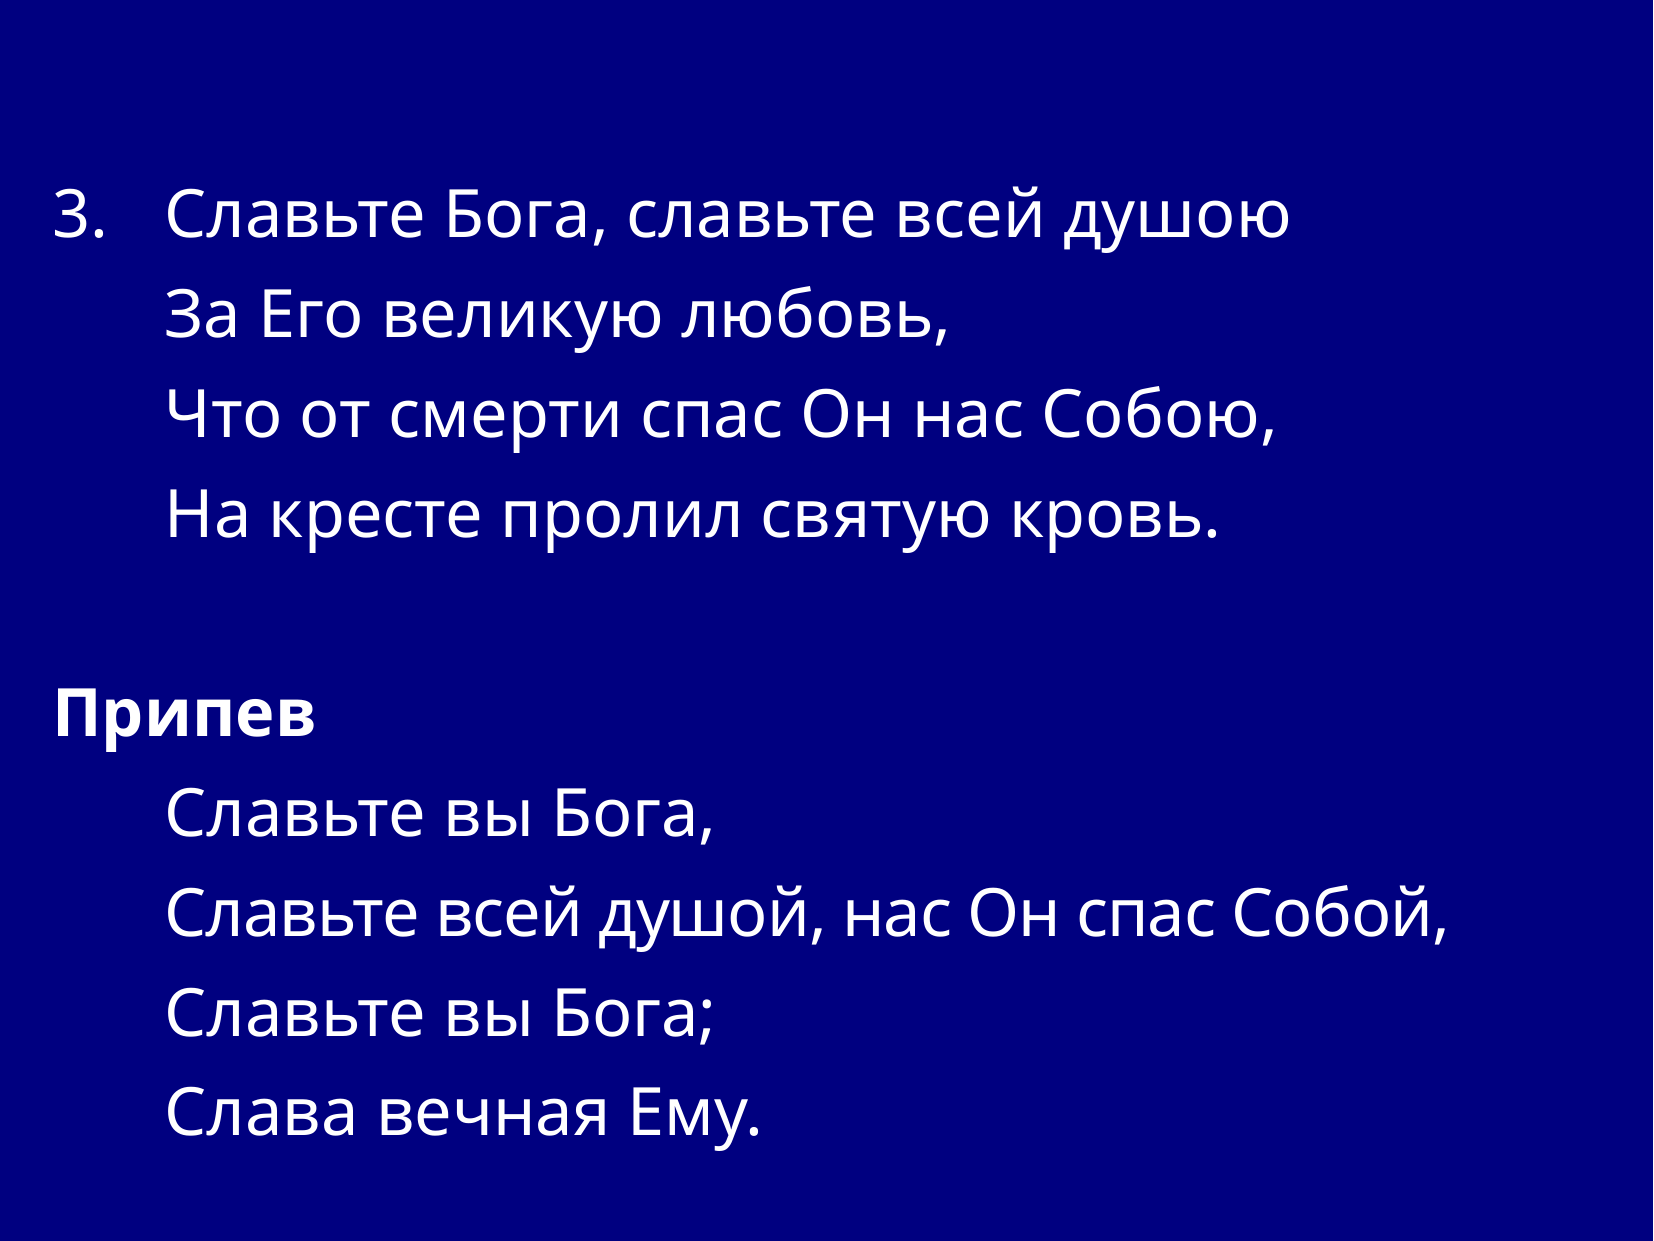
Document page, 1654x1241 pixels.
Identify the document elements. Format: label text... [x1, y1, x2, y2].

text_box 3. Славьте Бога, славьте всей душою За Его великую любовь, Что от смерти спас Он нас Собою, На кресте пролил святую кровь. Припев Славьте вы Бога, Славьте всей душой, нас Он спас Собой, Славьте вы Бога; Слава вечная Ему. [37, 150, 1653, 1163]
